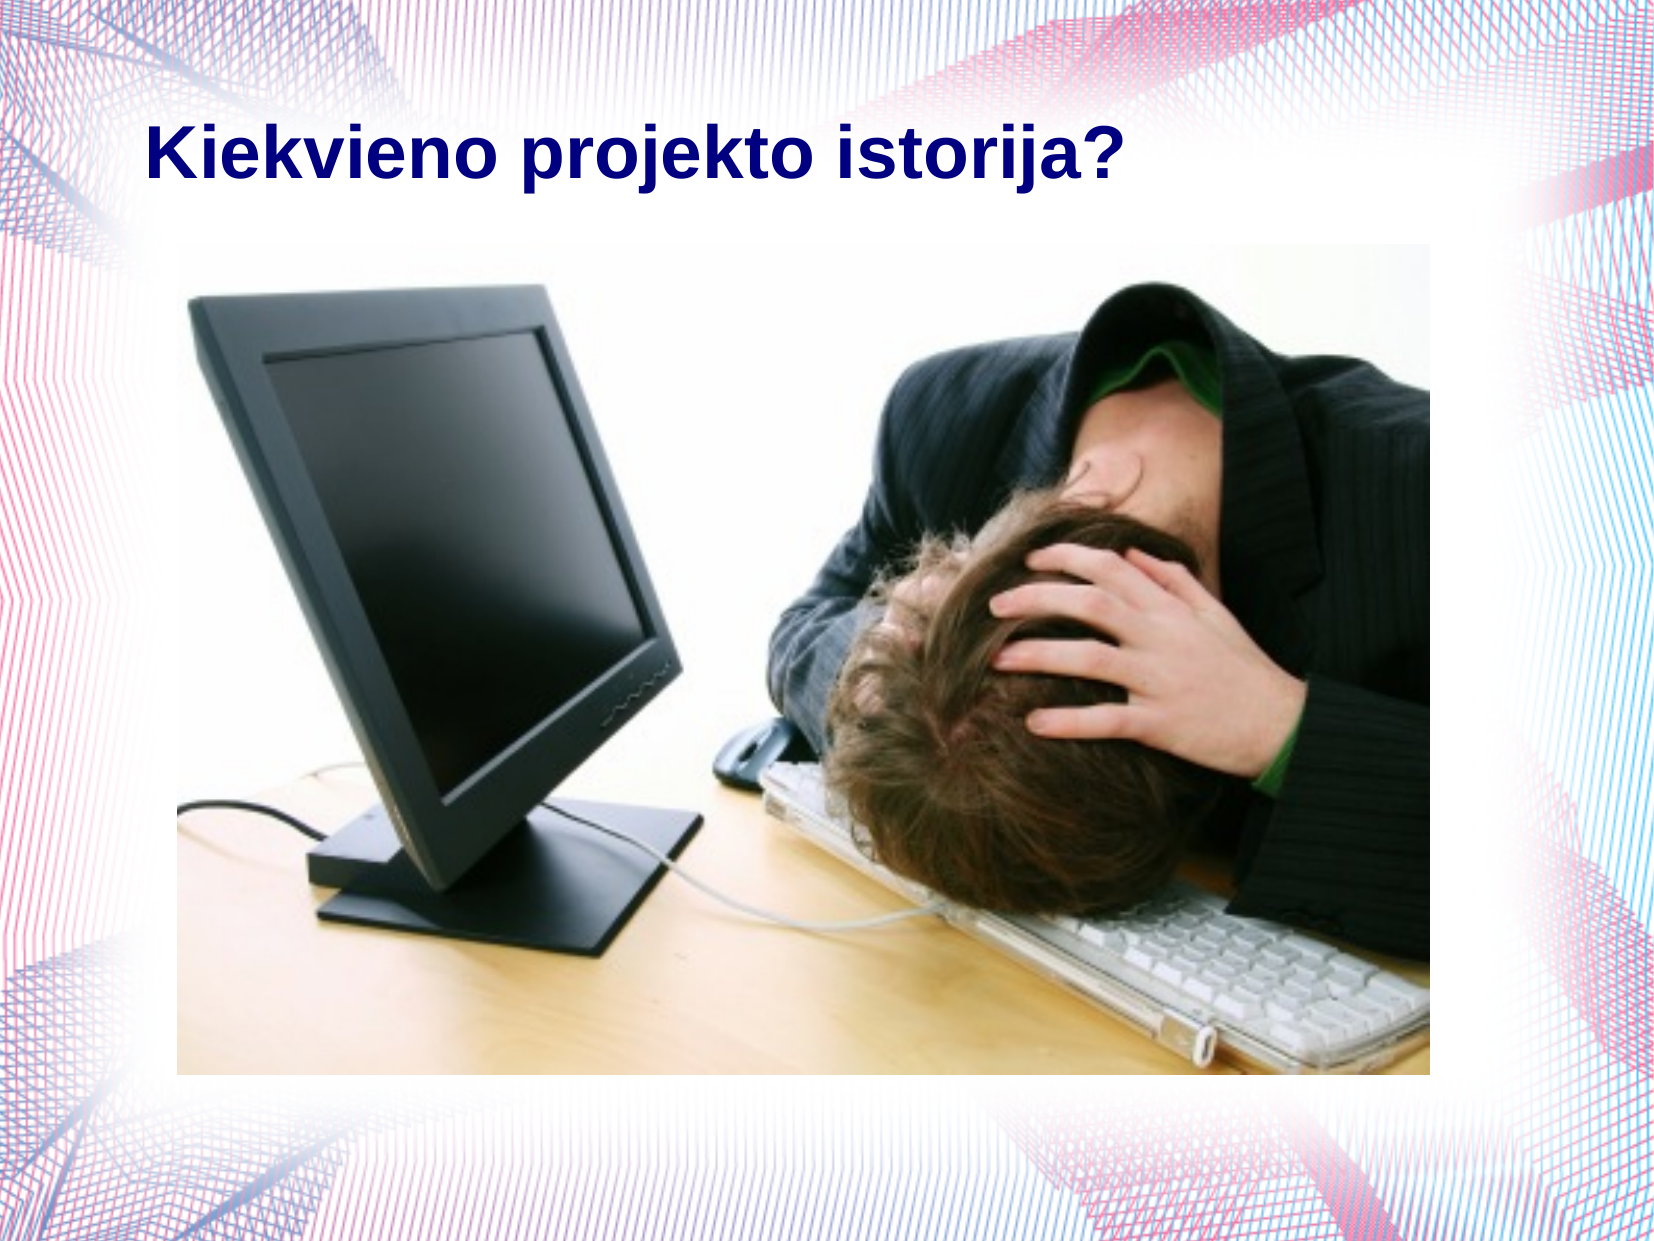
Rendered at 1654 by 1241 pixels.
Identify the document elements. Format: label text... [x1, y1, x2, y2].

picture [0, 0, 1654, 1241]
title Kiekvieno projekto istorija? [82, 49, 1571, 257]
